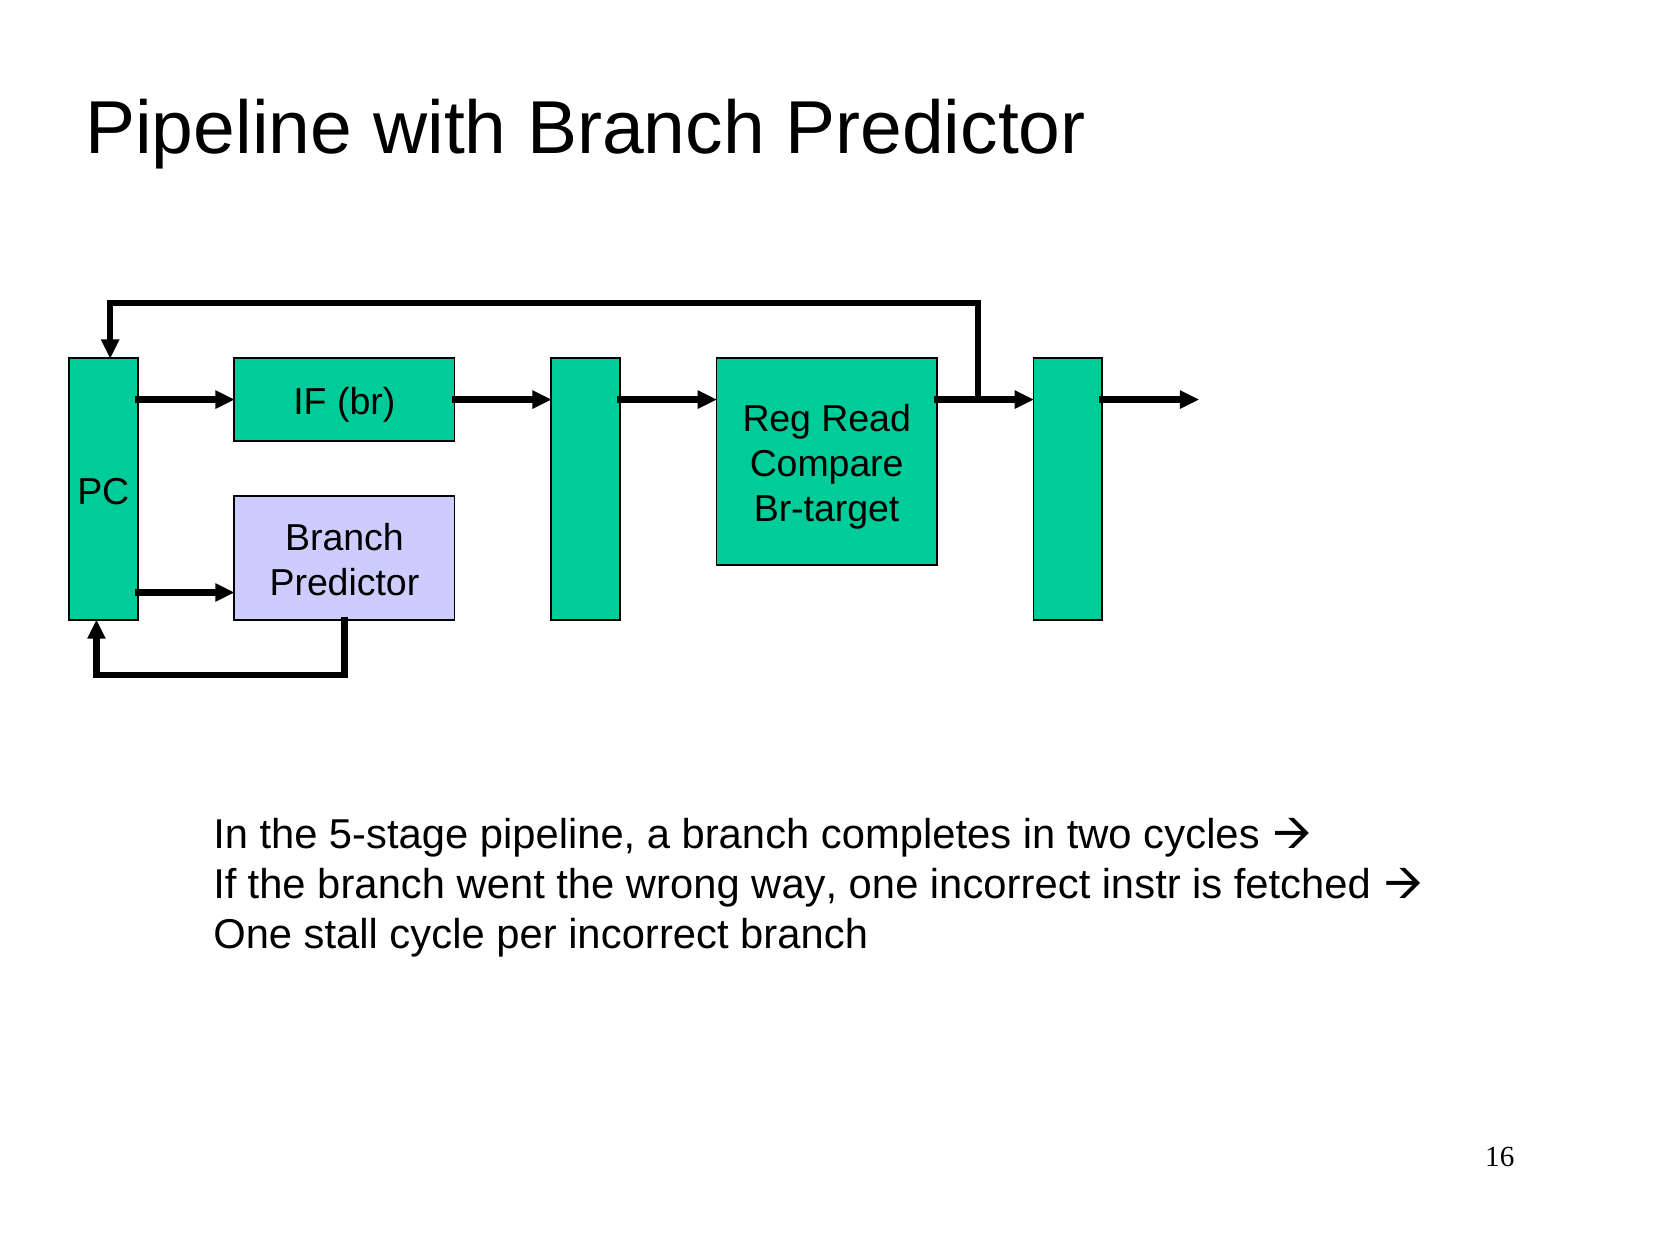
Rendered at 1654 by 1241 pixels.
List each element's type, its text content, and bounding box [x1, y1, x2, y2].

text_box In the 5-stage pipeline, a branch completes in two cycles  If the branch went the wrong way, one incorrect instr is fetched  One stall cycle per incorrect branch [198, 799, 1440, 965]
text_box Reg Read Compare Br-target [716, 358, 937, 565]
text_box Pipeline with Branch Predictor [70, 71, 1102, 177]
text_box PC [68, 358, 138, 621]
text_box 23 [1184, 1129, 1530, 1213]
text_box [551, 403, 621, 621]
text_box [1033, 403, 1103, 621]
text_box Branch Predictor [234, 496, 455, 621]
text_box IF (br) [234, 358, 455, 441]
